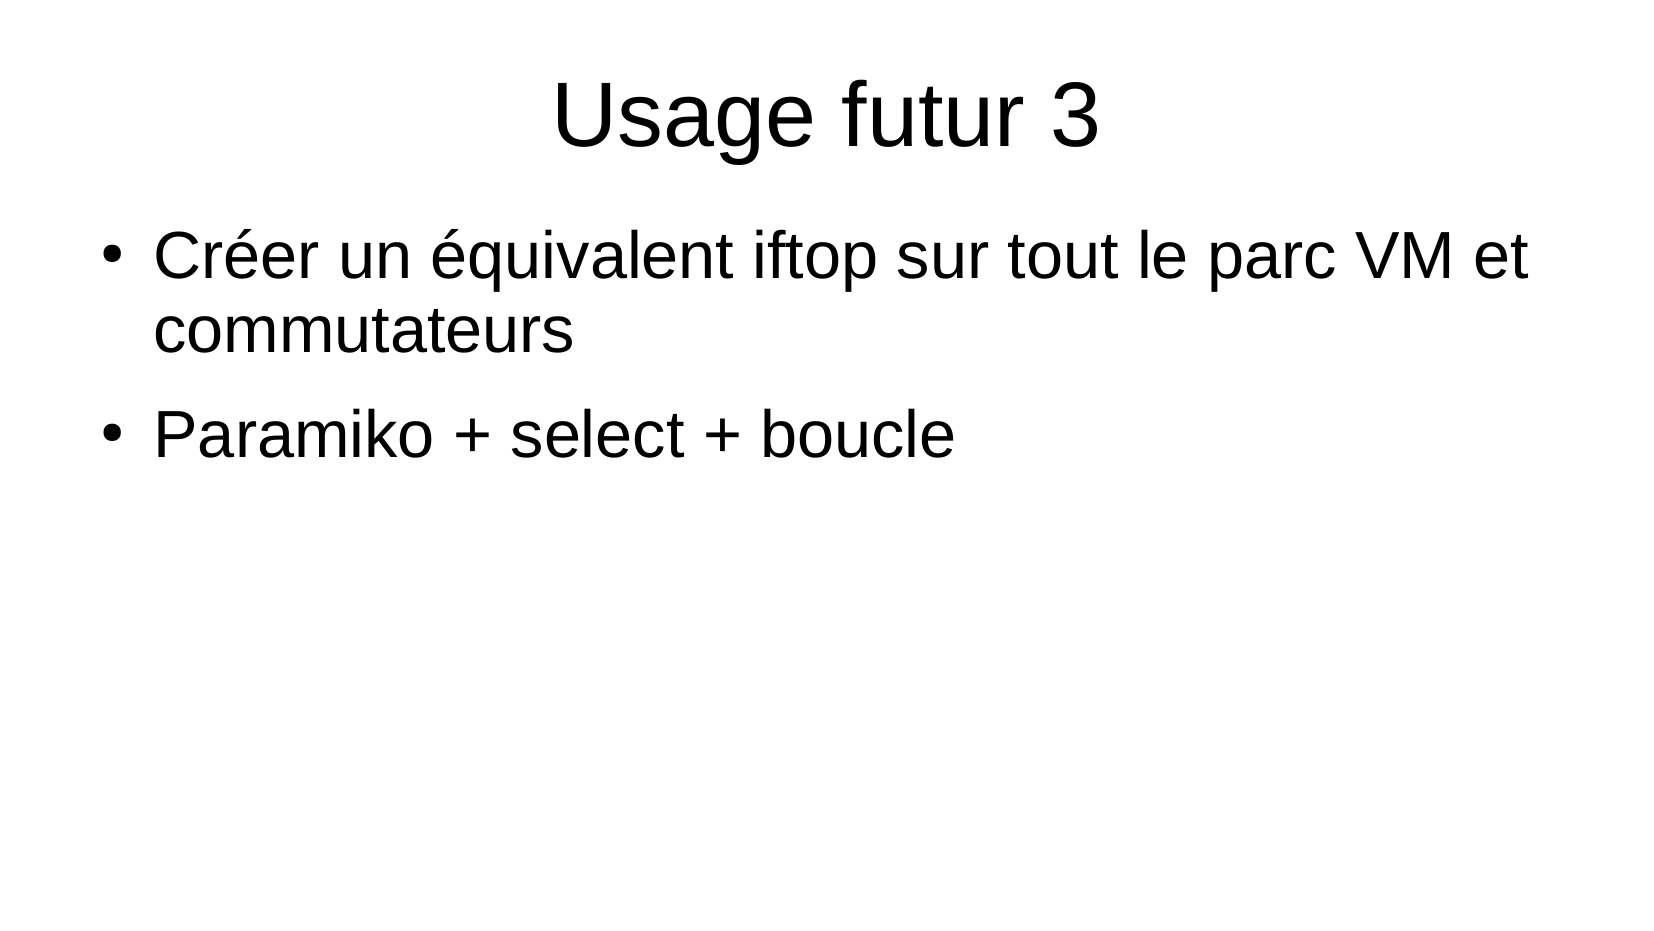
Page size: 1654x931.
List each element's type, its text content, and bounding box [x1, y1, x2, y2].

title Usage futur 3 [82, 37, 1571, 193]
list Créer un équivalent iftop sur tout le parc VM et commutateurs Paramiko + select + boucle [82, 217, 1571, 758]
